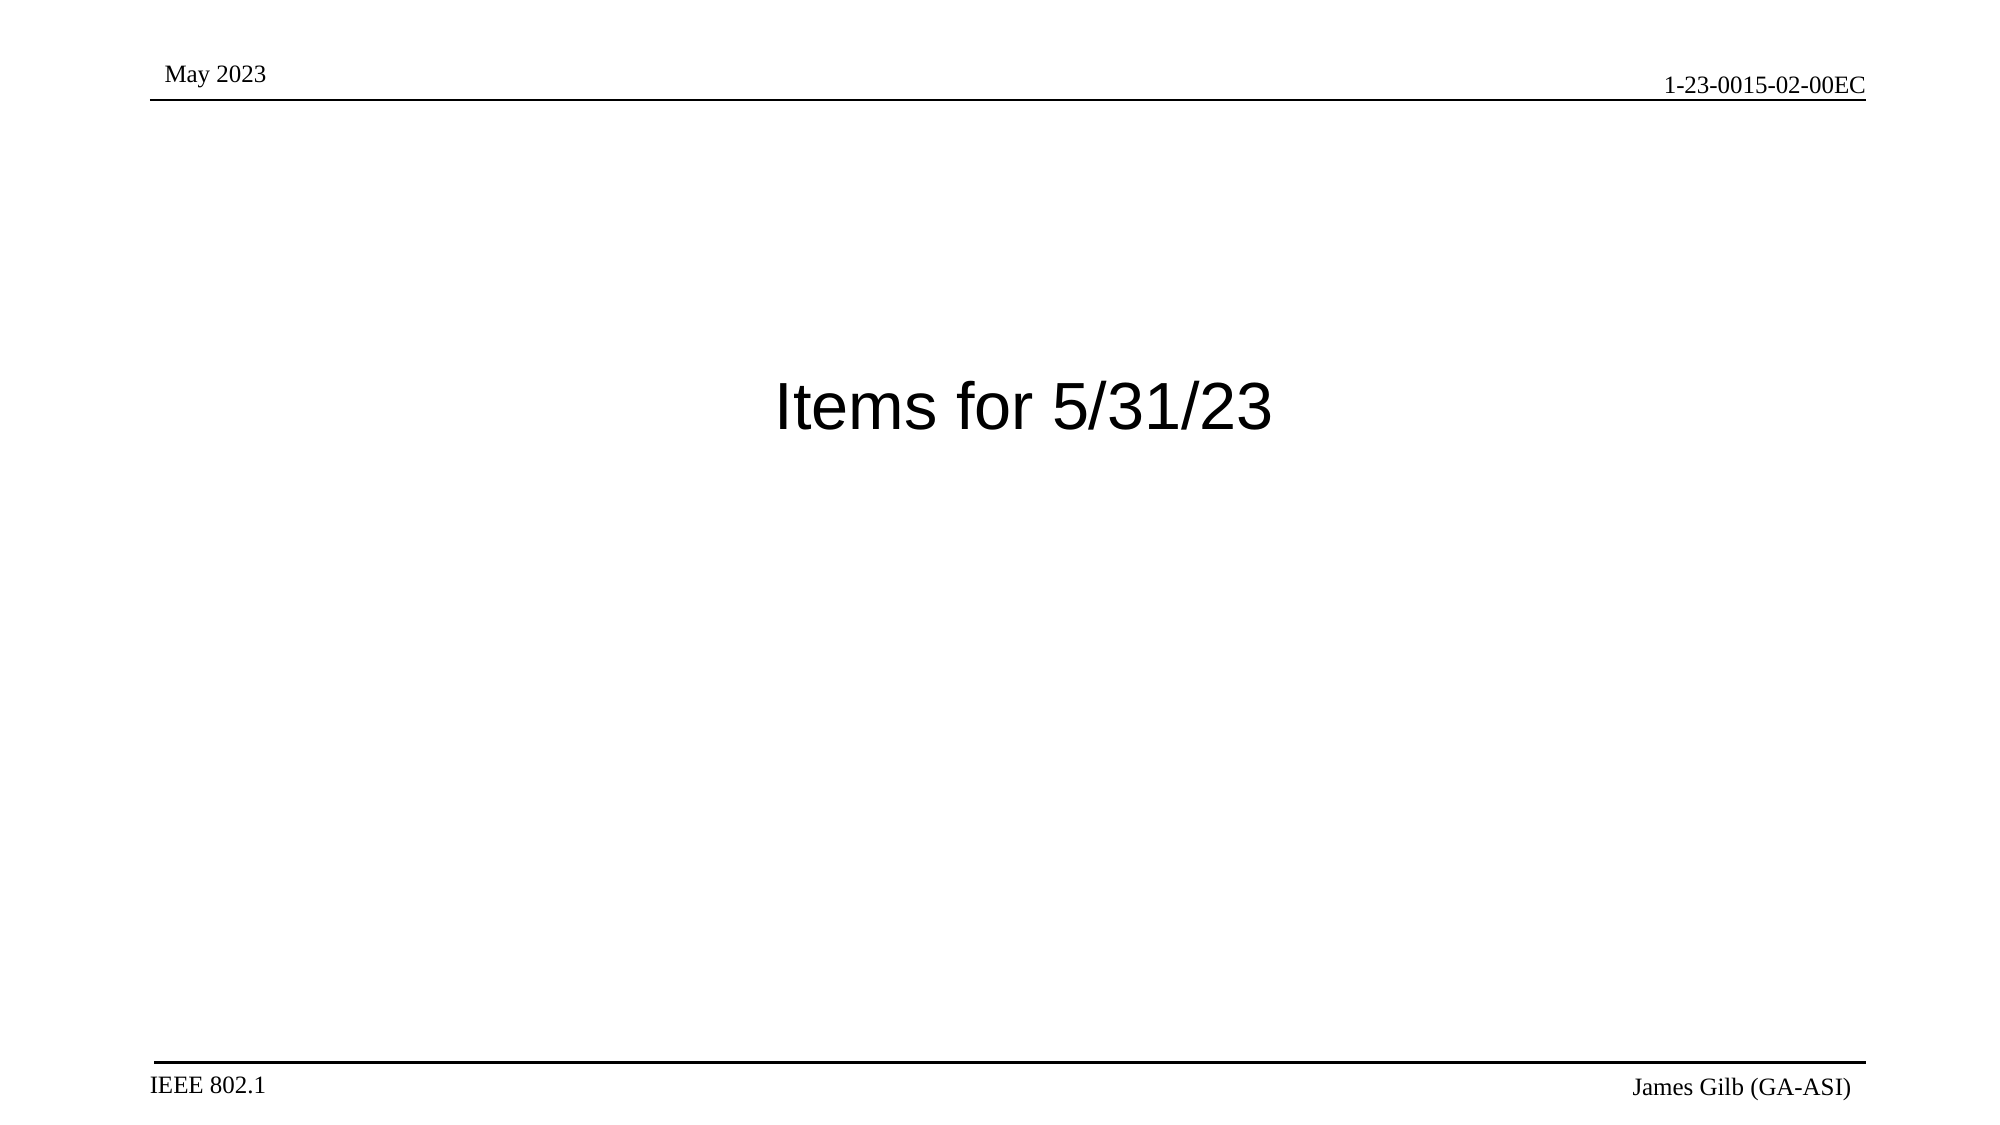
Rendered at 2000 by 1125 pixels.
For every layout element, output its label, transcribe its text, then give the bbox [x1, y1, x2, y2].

subtitle Items for 5/31/23 [149, 112, 1900, 693]
